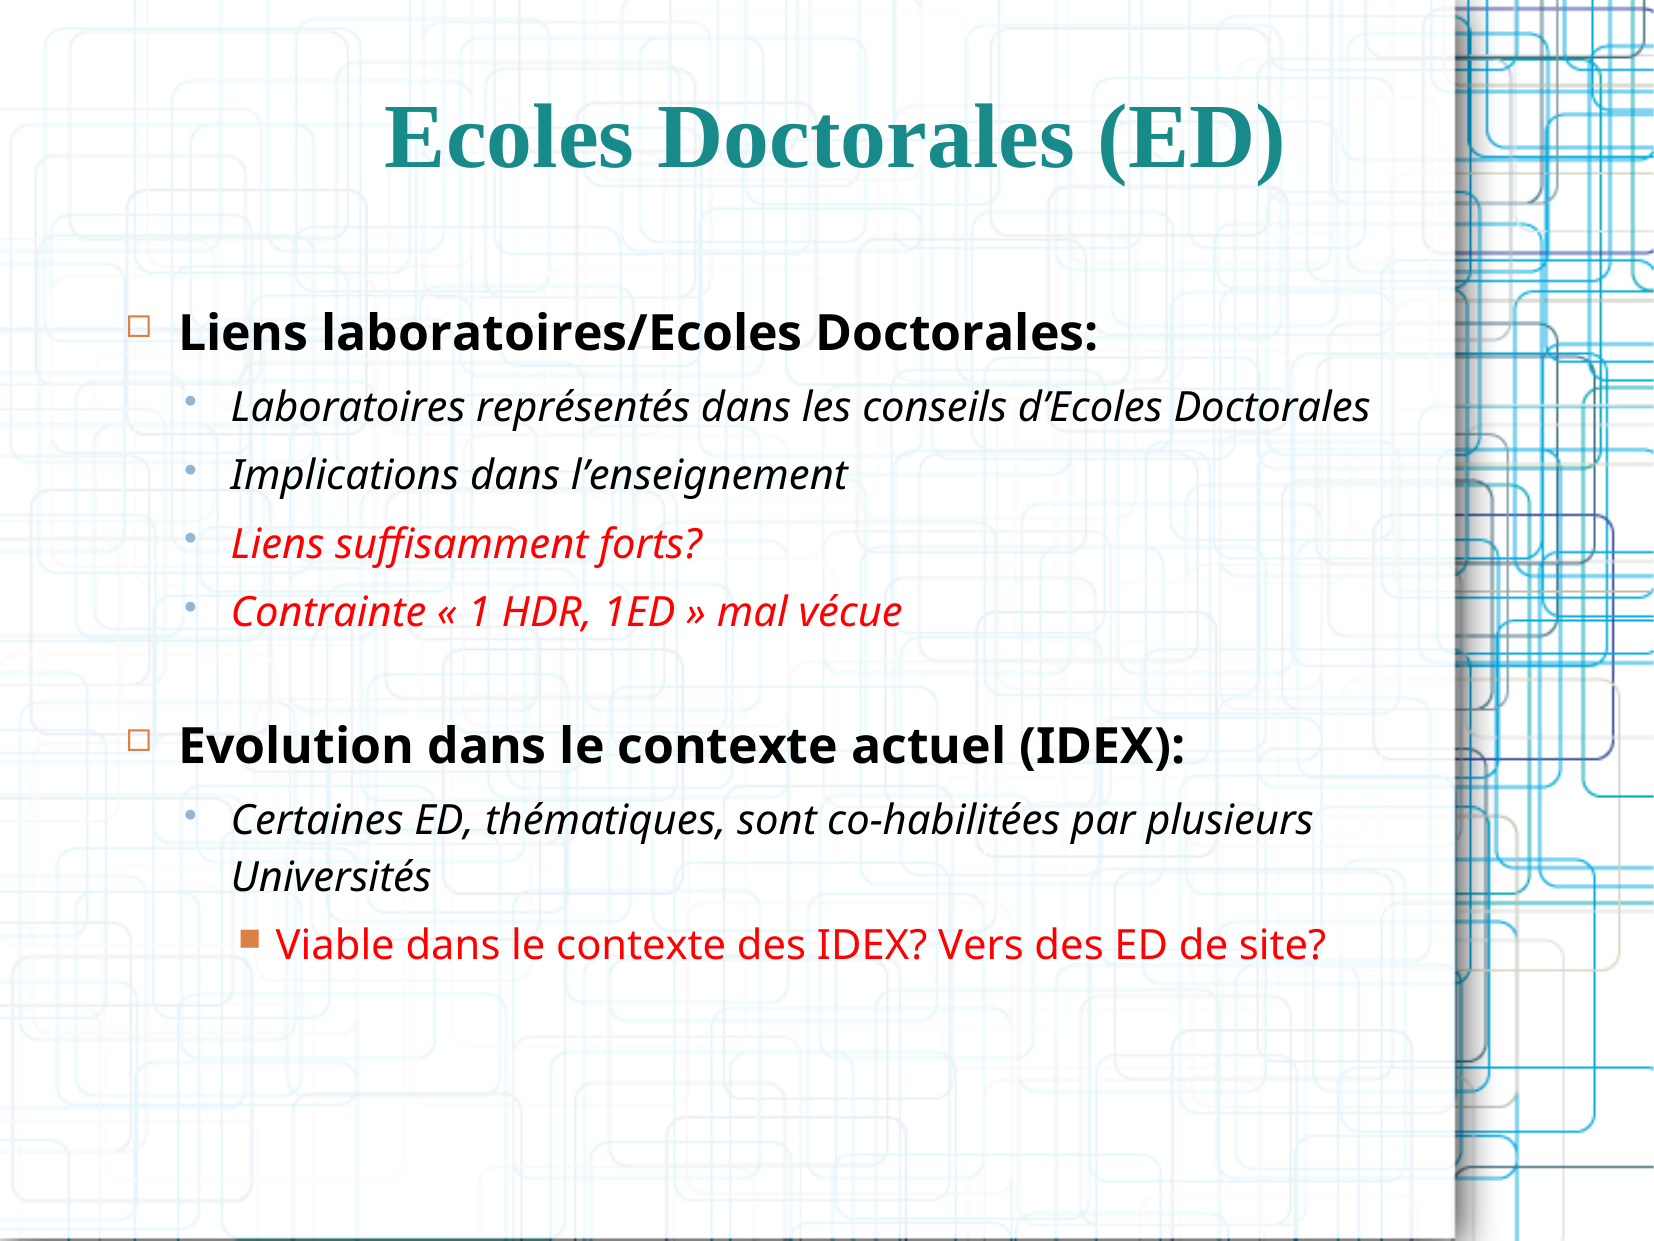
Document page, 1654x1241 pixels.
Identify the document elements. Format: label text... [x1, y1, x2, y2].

title Ecoles Doctorales (ED) [110, 81, 1563, 192]
picture [0, 0, 1654, 1241]
list Liens laboratoires/Ecoles Doctorales: Laboratoires représentés dans les conseils d’Ecoles Doctorales Implications dans l’enseignement Liens suffisamment forts? Contrainte « 1 HDR, 1ED » mal vécue Evolution dans le contexte actuel (IDEX): Certaines ED, thématiques, sont co-habilitées par plusieurs Universités Viable dans le contexte des IDEX? Vers des ED de site? [110, 289, 1418, 1103]
